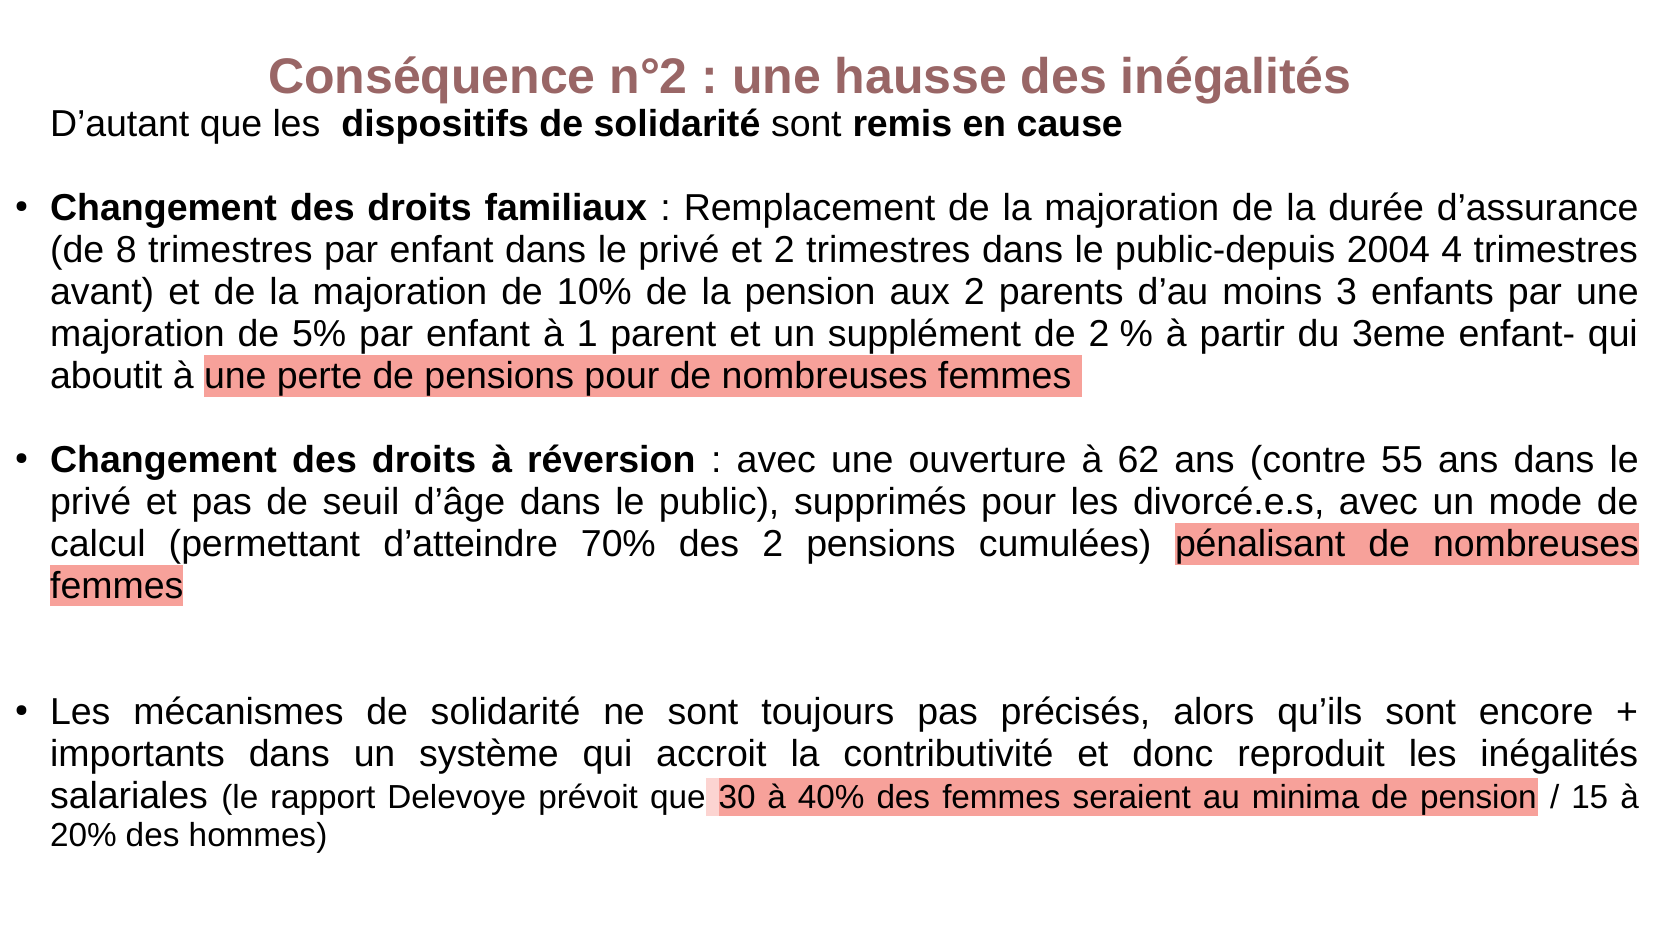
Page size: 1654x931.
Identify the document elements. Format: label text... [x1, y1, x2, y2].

title Conséquence n°2 : une hausse des inégalités [0, 30, 1636, 95]
text_box D’autant que les dispositifs de solidarité sont remis en cause Changement des droits familiaux : Remplacement de la majoration de la durée d’assurance (de 8 trimestres par enfant dans le privé et 2 trimestres dans le public-depuis 2004 4 trimestres avant) et de la majoration de 10% de la pension aux 2 parents d’au moins 3 enfants par une majoration de 5% par enfant à 1 parent et un supplément de 2 % à partir du 3eme enfant- qui aboutit à une perte de pensions pour de nombreuses femmes Changement des droits à réversion : avec une ouverture à 62 ans (contre 55 ans dans le privé et pas de seuil d’âge dans le public), supprimés pour les divorcé.e.s, avec un mode de calcul (permettant d’atteindre 70% des 2 pensions cumulées) pénalisant de nombreuses femmes Les mécanismes de solidarité ne sont toujours pas précisés, alors qu’ils sont encore + importants dans un système qui accroit la contributivité et donc reproduit les inégalités salariales (le rapport Delevoye prévoit que 30 à 40% des femmes seraient au minima de pension / 15 à 20% des hommes) [0, 95, 1654, 931]
